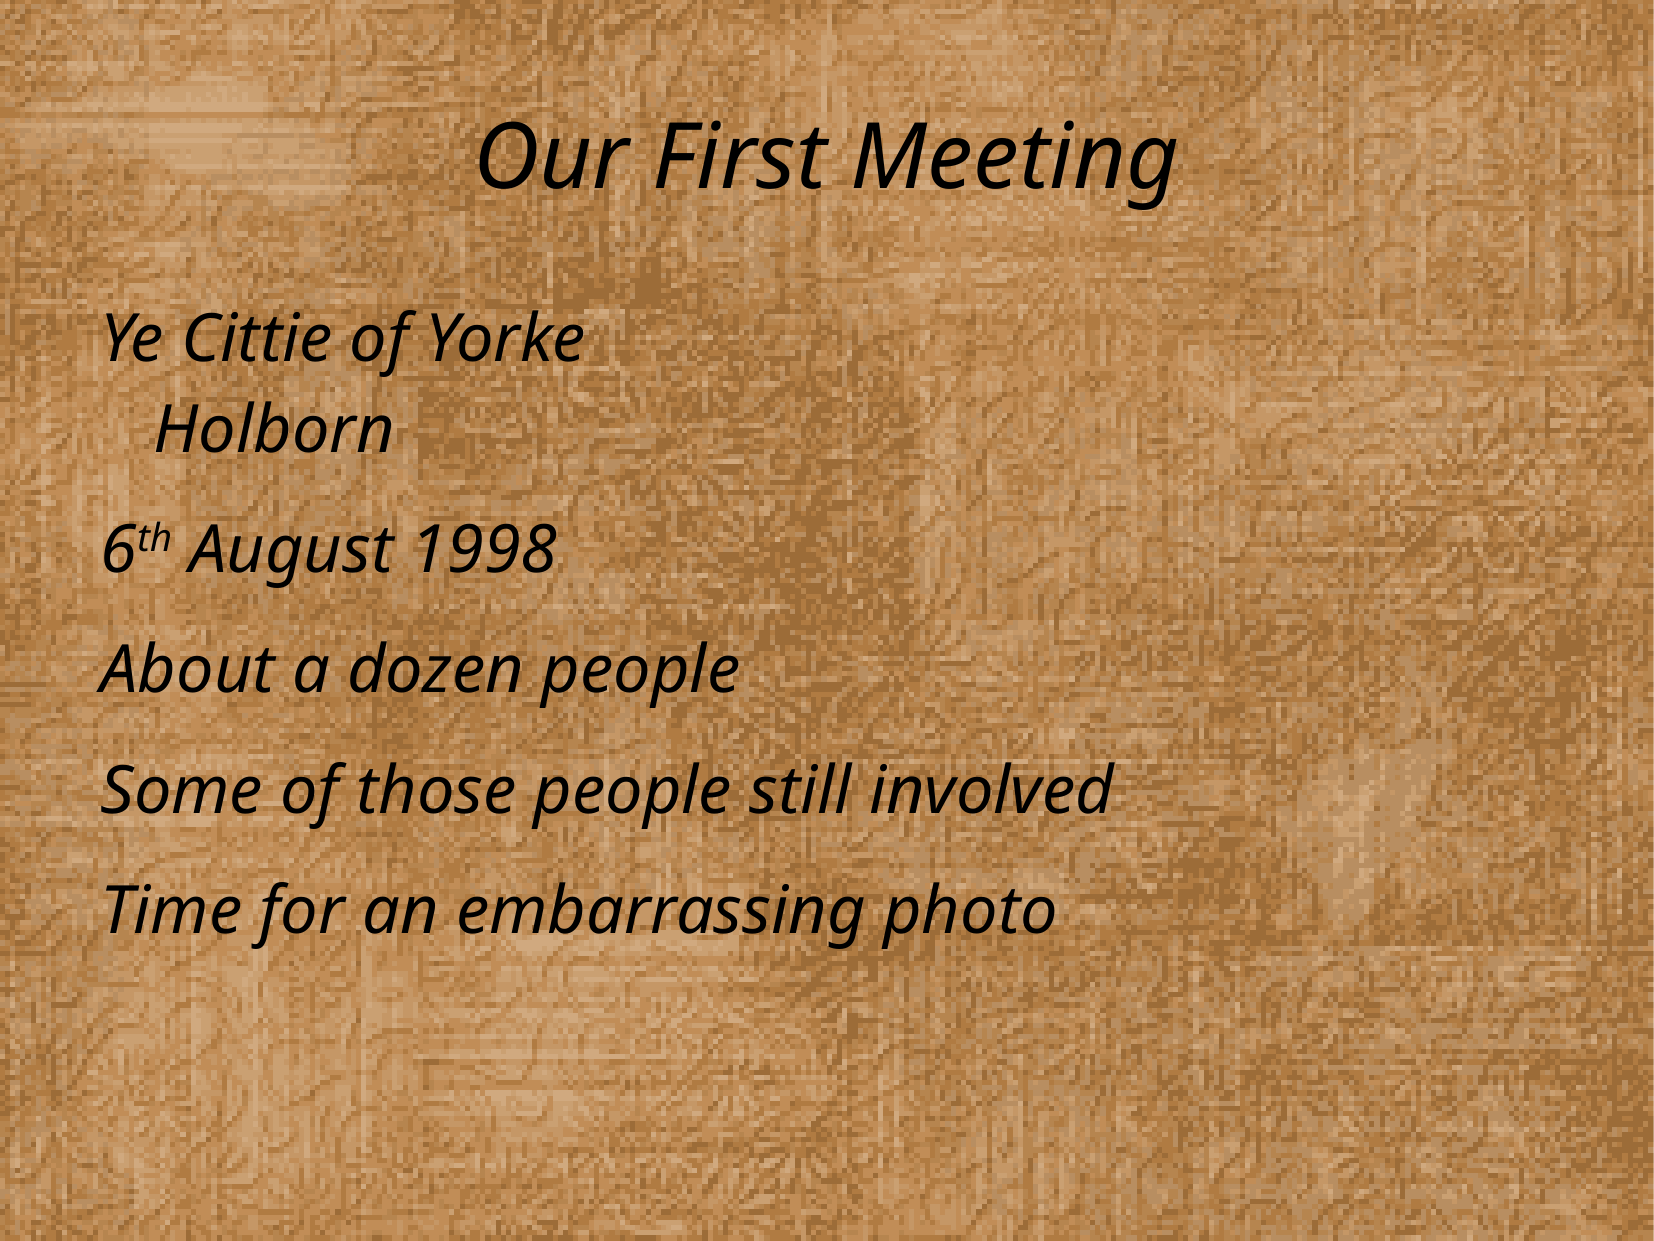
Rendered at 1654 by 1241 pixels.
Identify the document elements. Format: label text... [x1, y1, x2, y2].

title Our First Meeting [82, 56, 1571, 250]
list Ye Cittie of Yorke Holborn 6th August 1998 About a dozen people Some of those people still involved Time for an embarrassing photo [82, 290, 1571, 1094]
picture [0, 0, 1654, 1241]
